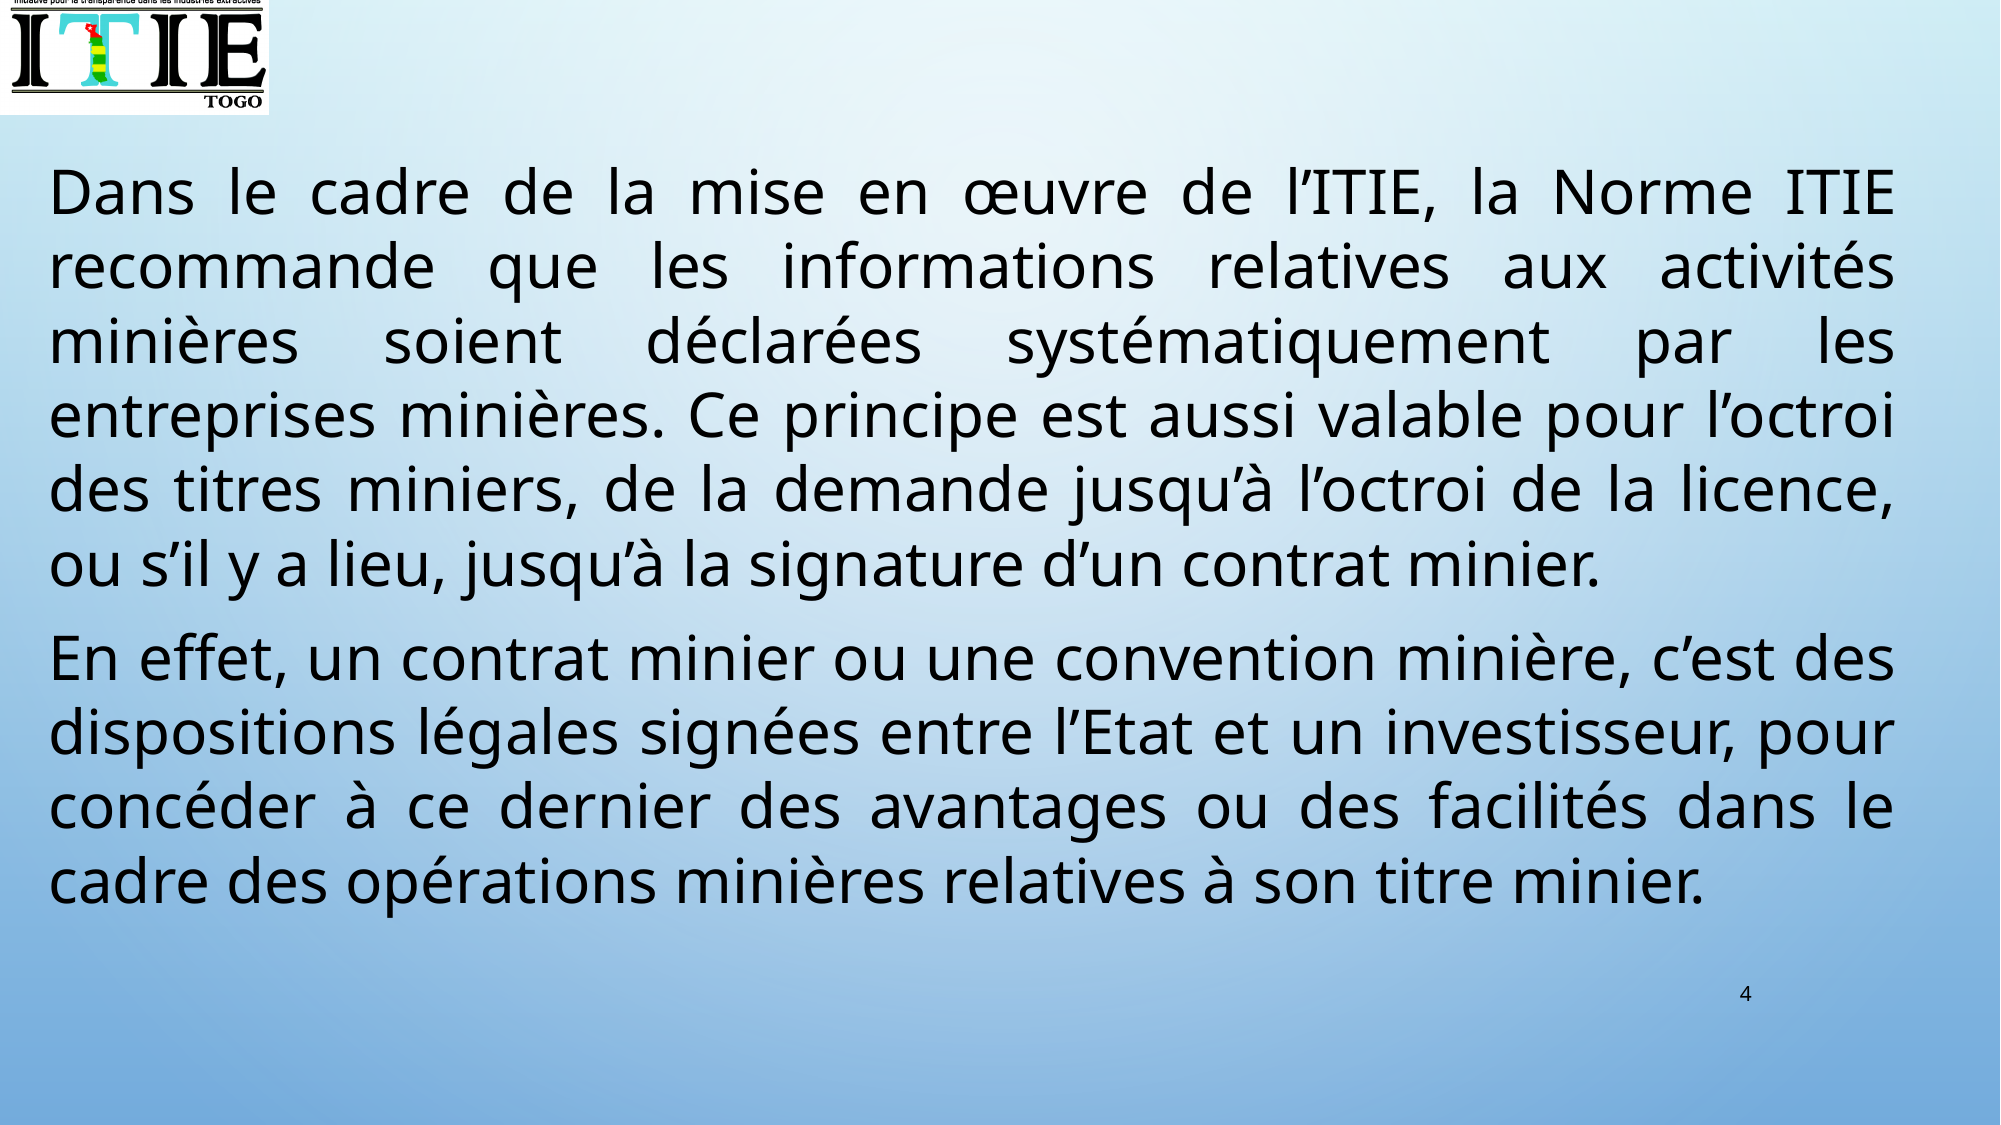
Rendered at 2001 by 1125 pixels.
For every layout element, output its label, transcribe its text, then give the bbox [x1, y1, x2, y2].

text_box [1724, 965, 1851, 1025]
list Dans le cadre de la mise en œuvre de l’ITIE, la Norme ITIE recommande que les informations relatives aux activités minières soient déclarées systématiquement par les entreprises minières. Ce principe est aussi valable pour l’octroi des titres miniers, de la demande jusqu’à l’octroi de la licence, ou s’il y a lieu, jusqu’à la signature d’un contrat minier. En effet, un contrat minier ou une convention minière, c’est des dispositions légales signées entre l’Etat et un investisseur, pour concéder à ce dernier des avantages ou des facilités dans le cadre des opérations minières relatives à son titre minier. [33, 144, 1914, 966]
picture [0, 0, 269, 115]
